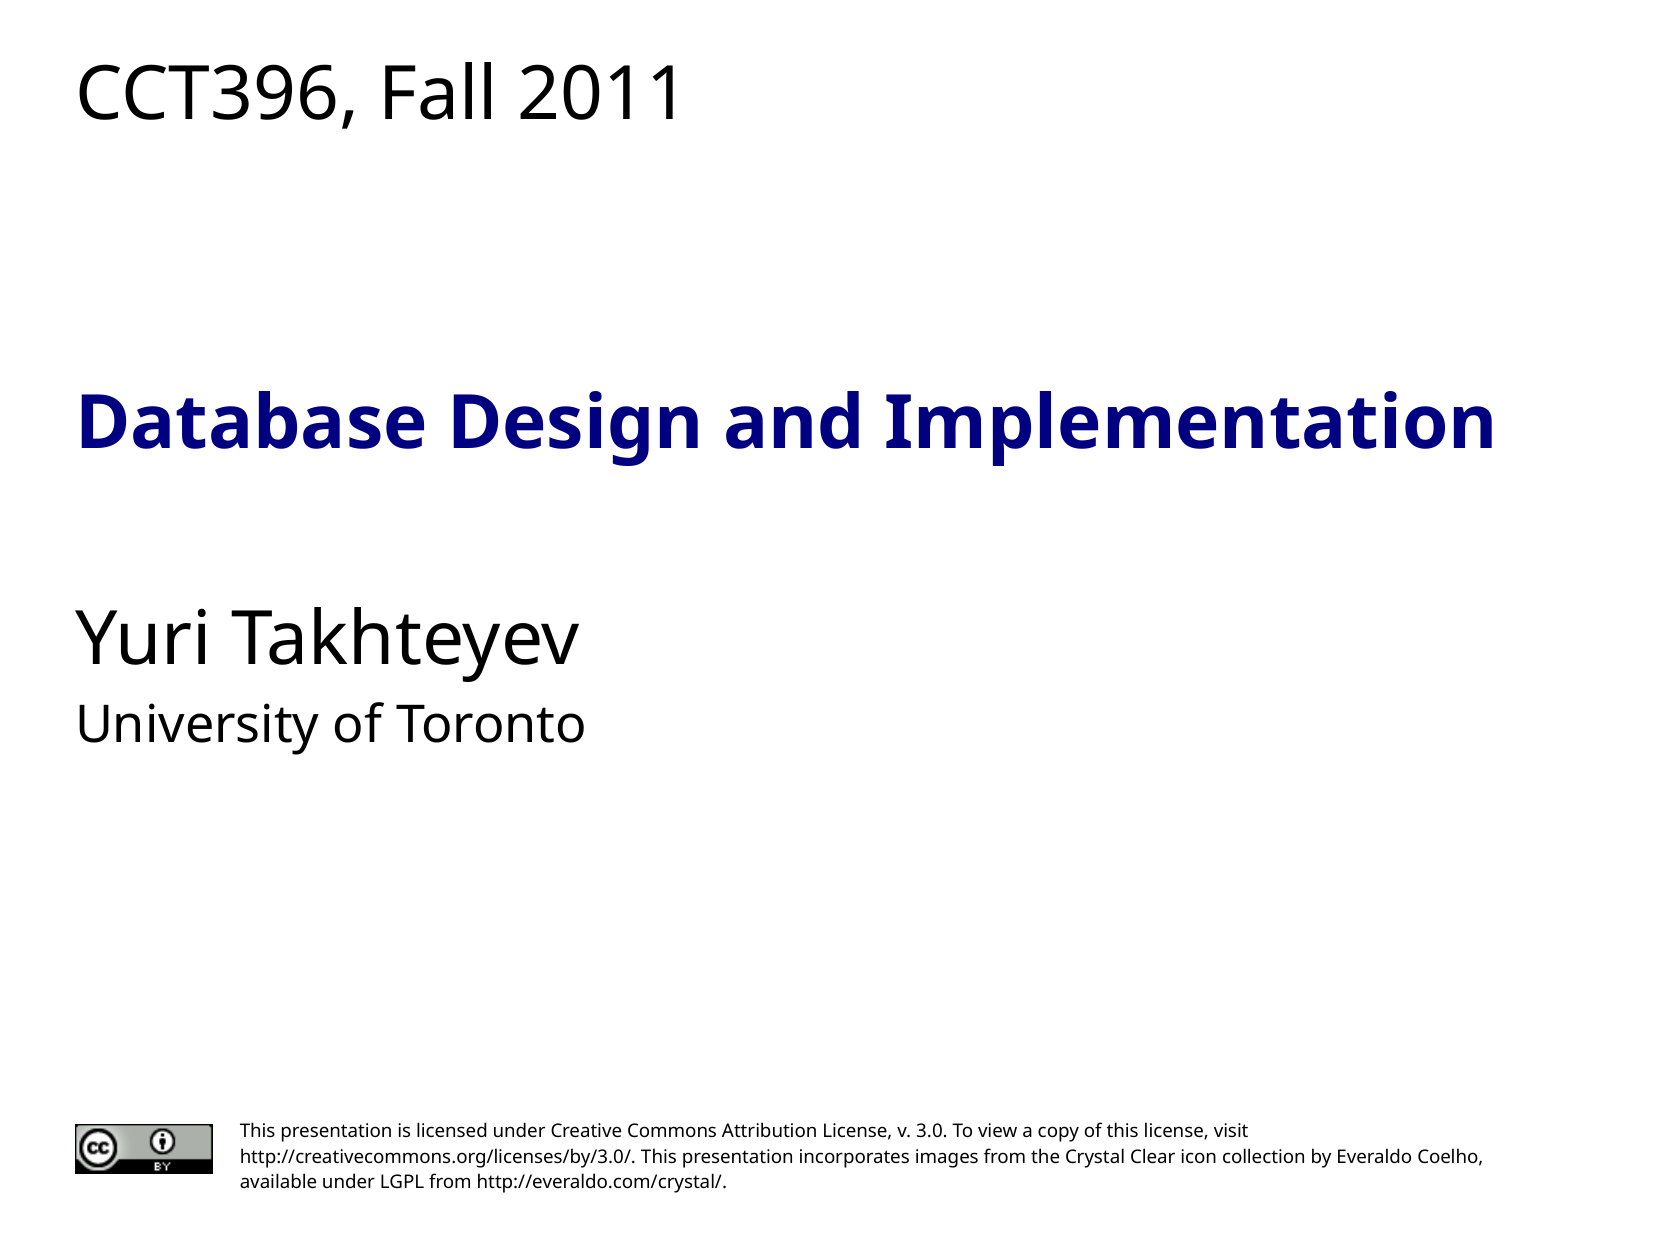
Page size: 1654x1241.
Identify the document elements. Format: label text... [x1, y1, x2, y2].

text_box This presentation is licensed under Creative Commons Attribution License, v. 3.0. To view a copy of this license, visit http://creativecommons.org/licenses/by/3.0/. This presentation incorporates images from the Crystal Clear icon collection by Everaldo Coelho, available under LGPL from http://everaldo.com/crystal/. [225, 1110, 1576, 1194]
picture [75, 1124, 213, 1174]
subtitle CCT396, Fall 2011 Database Design and Implementation Yuri Takhteyev University of Toronto [75, 39, 1613, 835]
